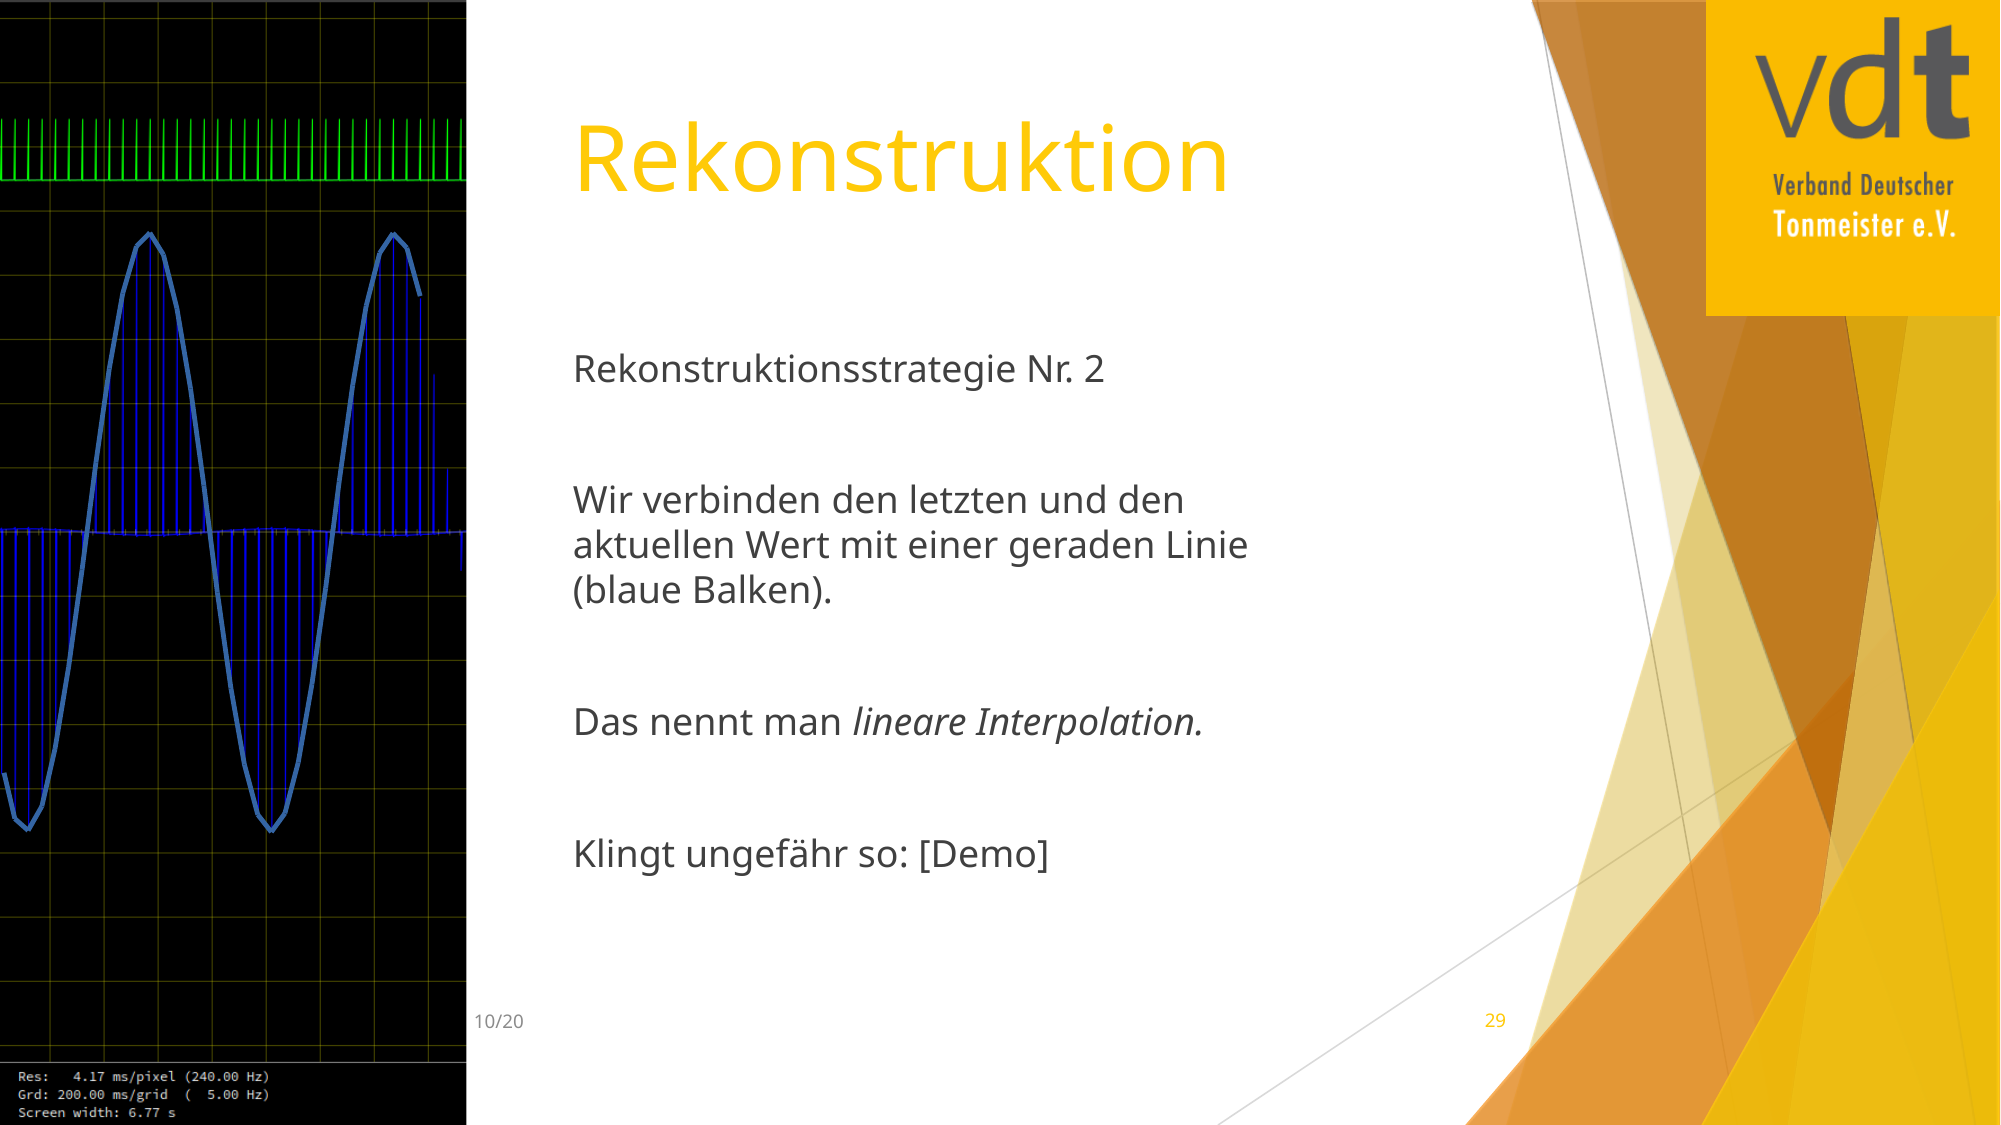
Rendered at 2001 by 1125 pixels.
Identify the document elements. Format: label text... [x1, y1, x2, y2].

text_box Jörn Nettingsmeier | Tonmeister, VDT | 10/20 [467, 991, 557, 1051]
slide_number <number> [1409, 991, 1522, 1051]
picture [0, 0, 467, 1125]
picture [1706, 0, 2000, 316]
list Rekonstruktionsstrategie Nr. 2 Wir verbinden den letzten und den aktuellen Wert mit einer geraden Linie (blaue Balken). Das nennt man lineare Interpolation. Klingt ungefähr so: [Demo] [557, 230, 1272, 1068]
title Rekonstruktion [557, 79, 1522, 230]
